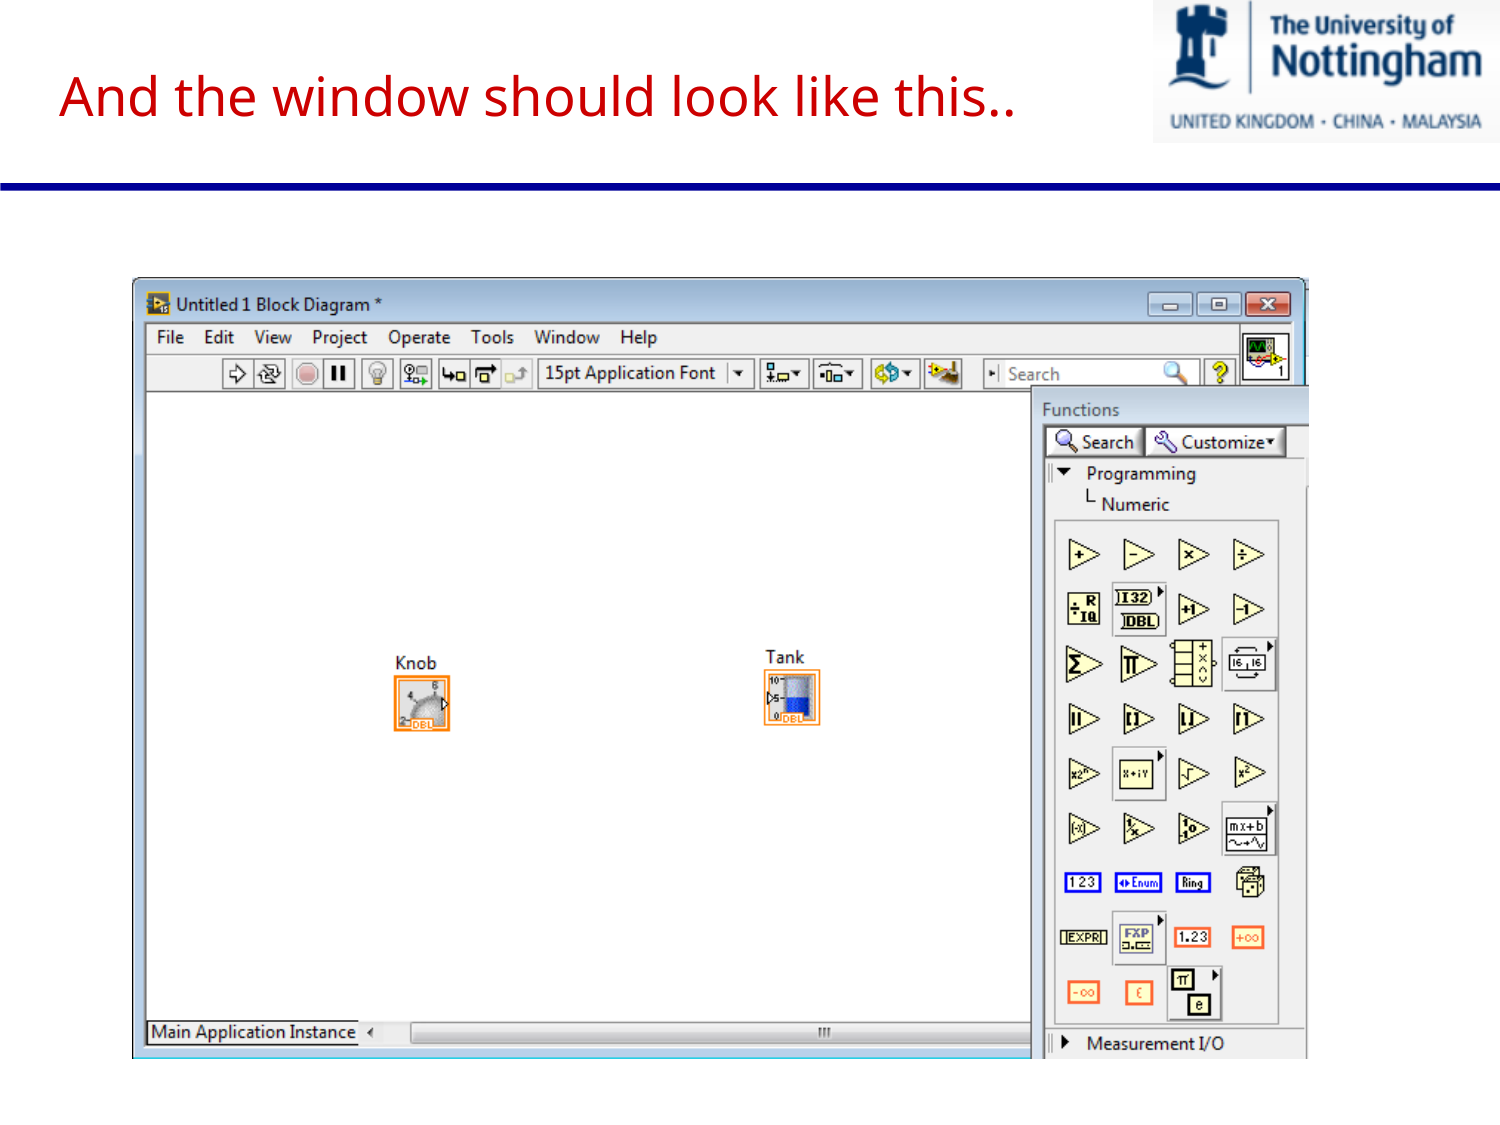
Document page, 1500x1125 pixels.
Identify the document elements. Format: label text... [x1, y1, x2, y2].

picture [1153, 0, 1500, 143]
title And the window should look like this.. [59, 50, 1297, 141]
picture [132, 277, 1309, 1059]
